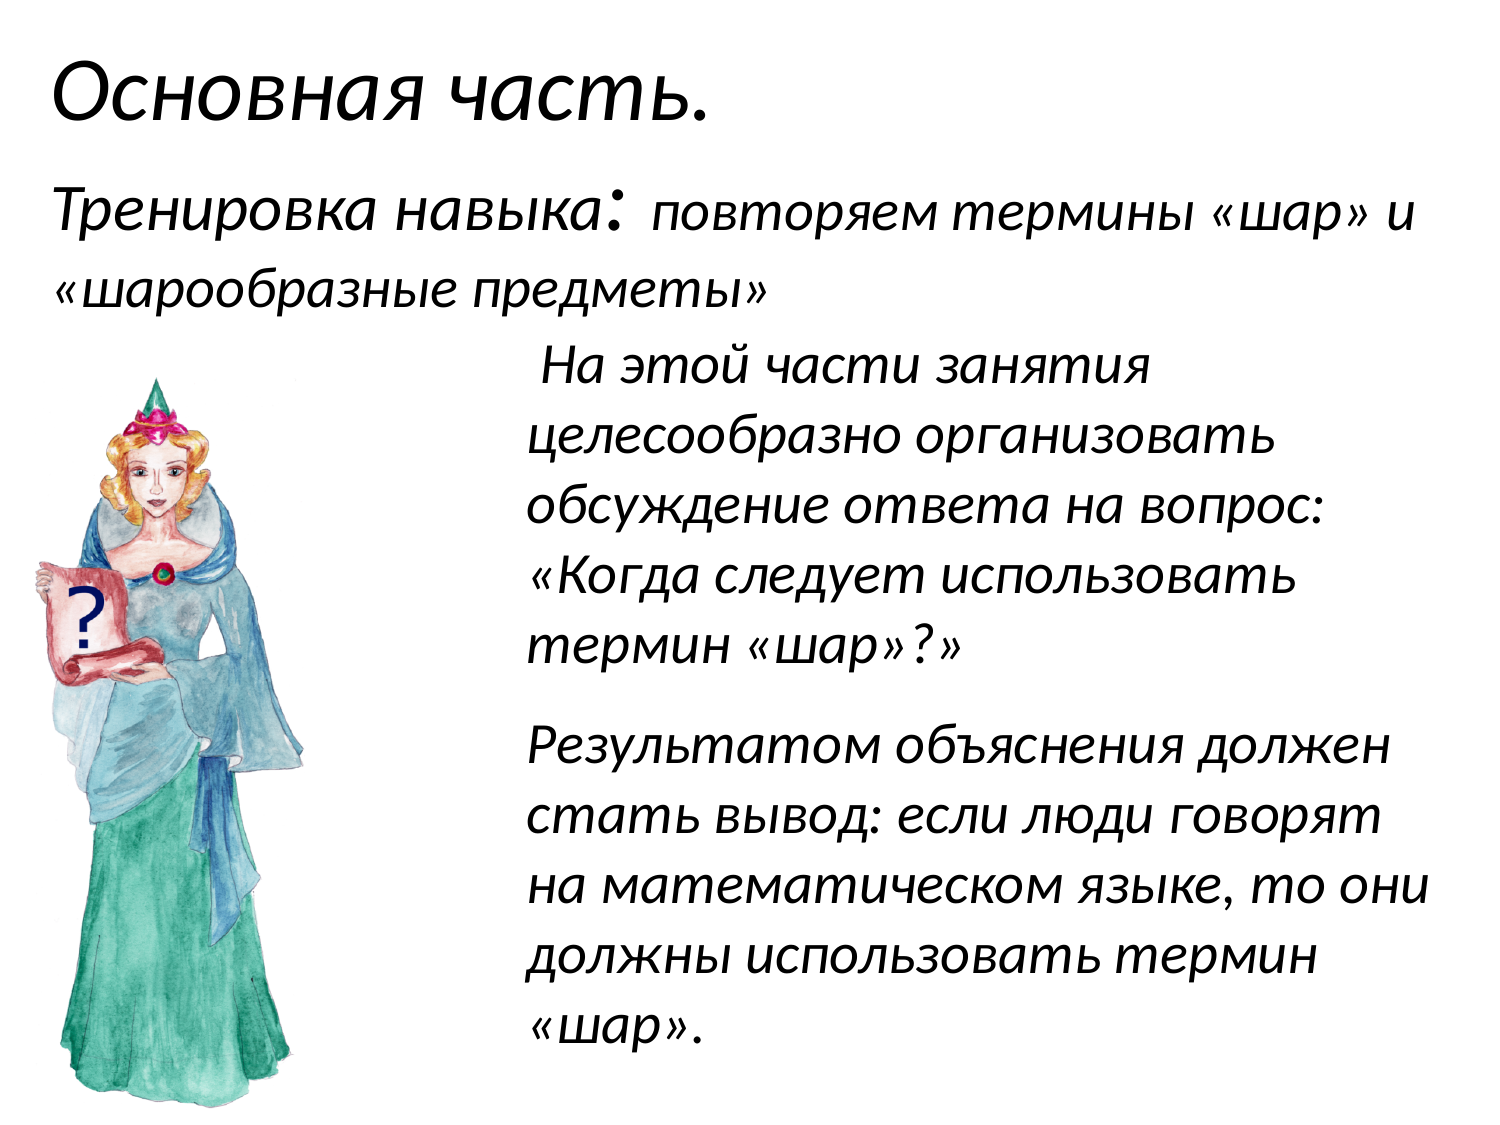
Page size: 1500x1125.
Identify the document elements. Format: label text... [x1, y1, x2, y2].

title Основная часть. Тренировка навыка: повторяем термины «шар» и «шарообразные предметы» [35, 21, 1477, 319]
picture [35, 377, 308, 1111]
list На этой части занятия целесообразно организовать обсуждение ответа на вопрос: «Когда следует использовать термин «шар»?» Результатом объяснения должен стать вывод: если люди говорят на математическом языке, то они должны использовать термин «шар». [512, 317, 1453, 1063]
